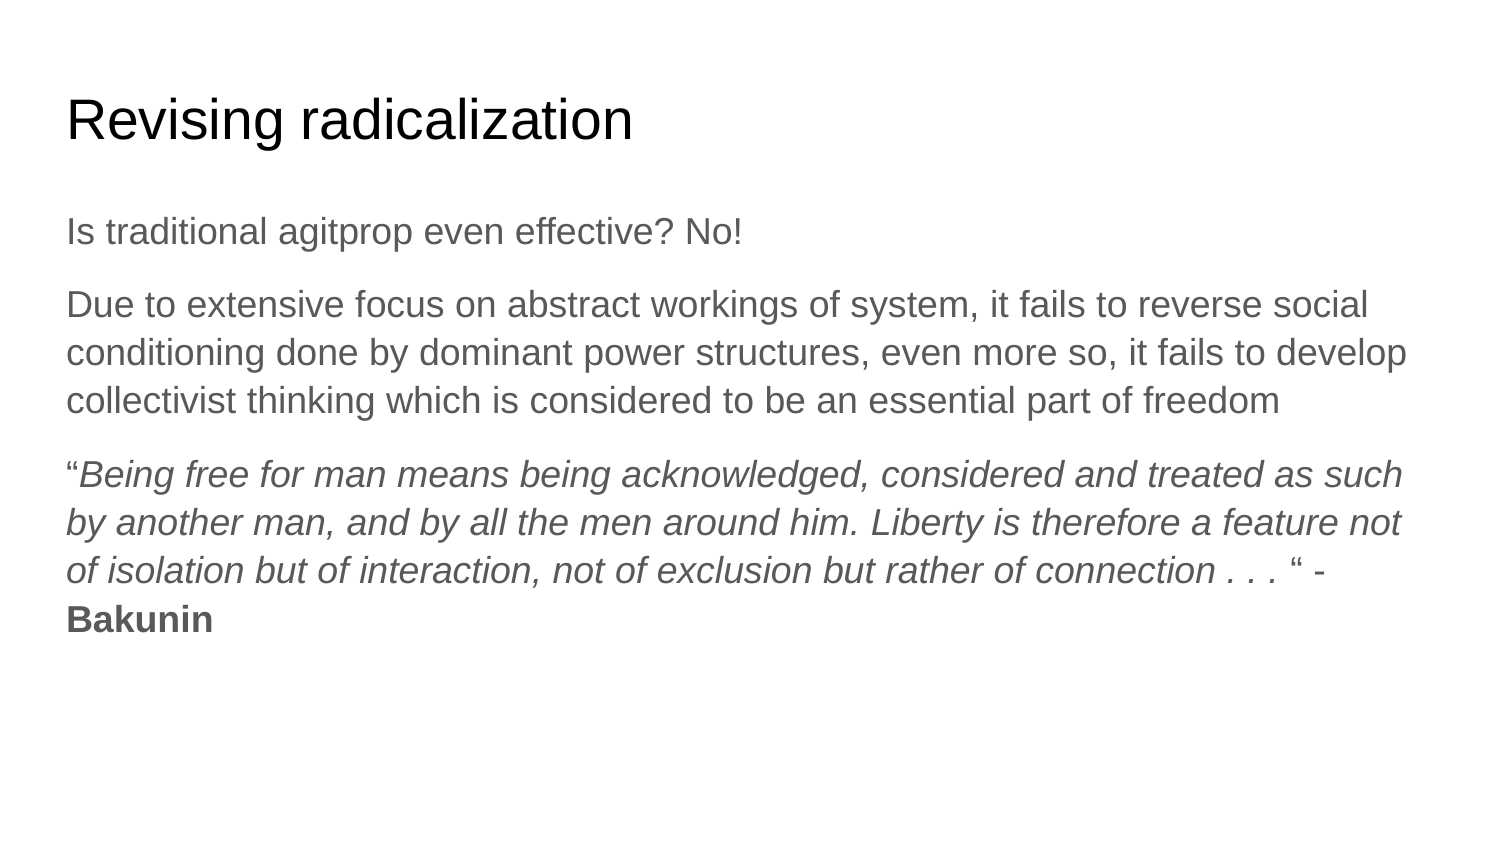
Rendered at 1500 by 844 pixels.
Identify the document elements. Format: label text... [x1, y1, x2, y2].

title Revising radicalization [51, 72, 1449, 167]
list Is traditional agitprop even effective? No! Due to extensive focus on abstract workings of system, it fails to reverse social conditioning done by dominant power structures, even more so, it fails to develop collectivist thinking which is considered to be an essential part of freedom “Being free for man means being acknowledged, considered and treated as such by another man, and by all the men around him. Liberty is therefore a feature not of isolation but of interaction, not of exclusion but rather of connection . . . “ - Bakunin [51, 189, 1449, 750]
